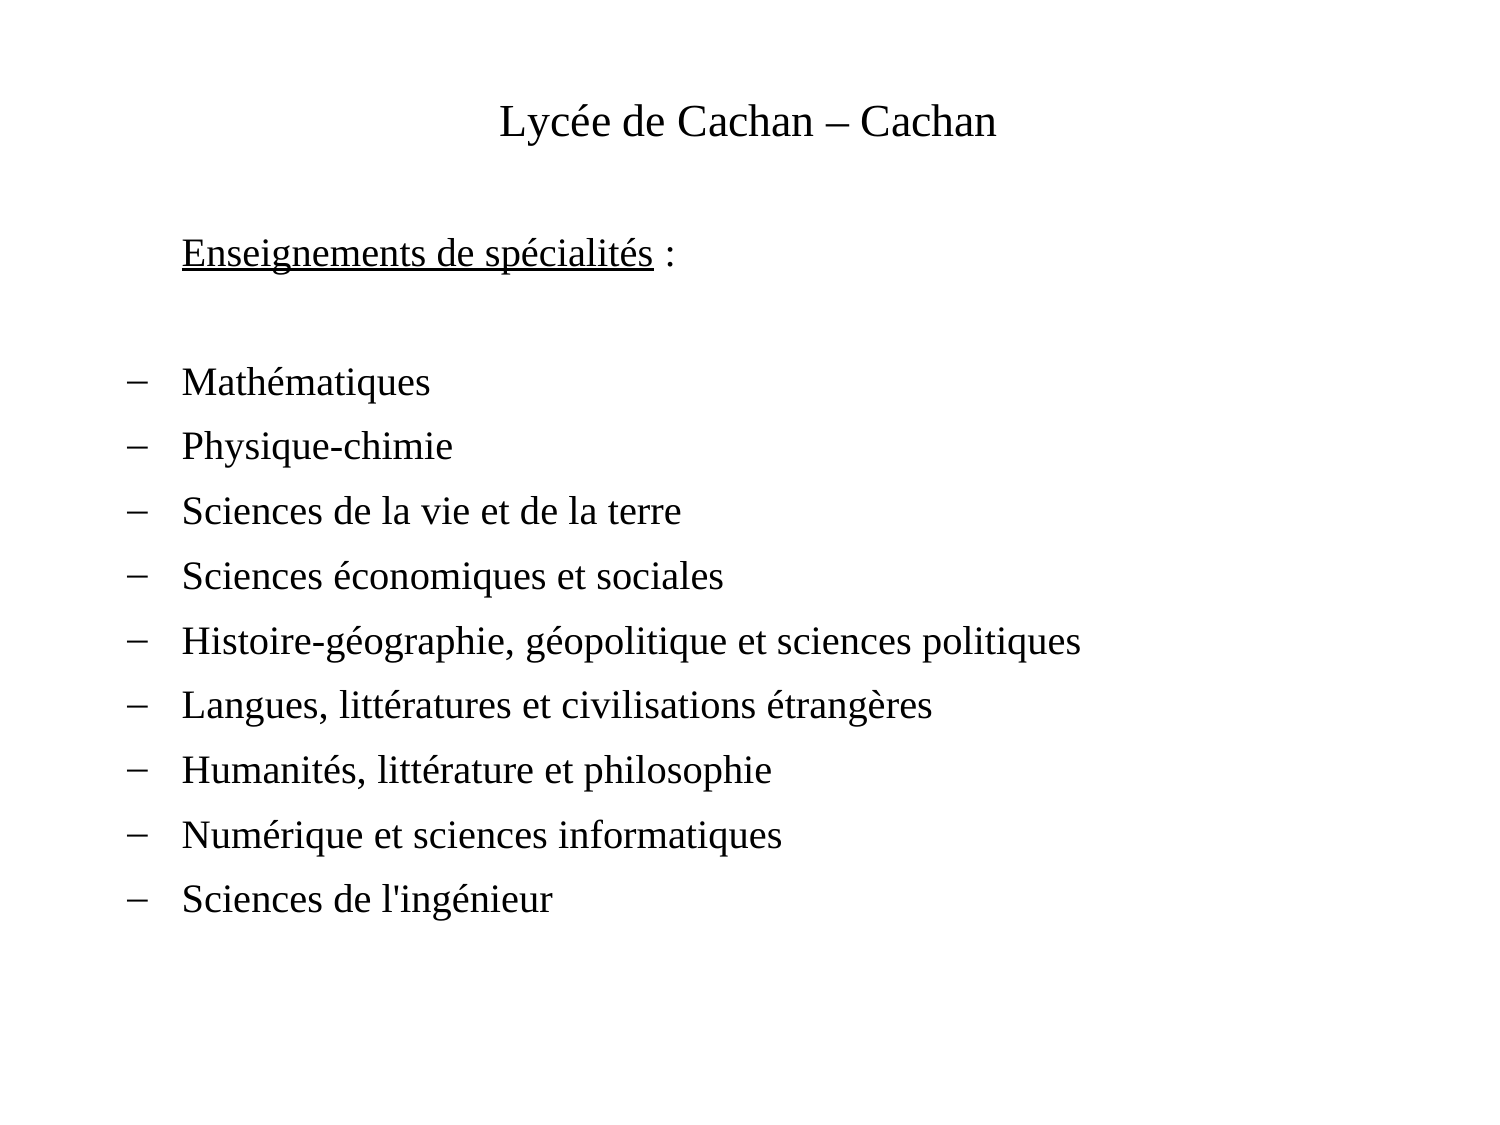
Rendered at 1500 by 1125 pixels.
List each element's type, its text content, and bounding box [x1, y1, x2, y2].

title Lycée de Cachan – Cachan [112, 24, 1386, 213]
list Enseignements de spécialités : Mathématiques Physique-chimie Sciences de la vie et de la terre Sciences économiques et sociales Histoire-géographie, géopolitique et sciences politiques Langues, littératures et civilisations étrangères Humanités, littérature et philosophie Numérique et sciences informatiques Sciences de l'ingénieur [112, 217, 1386, 932]
